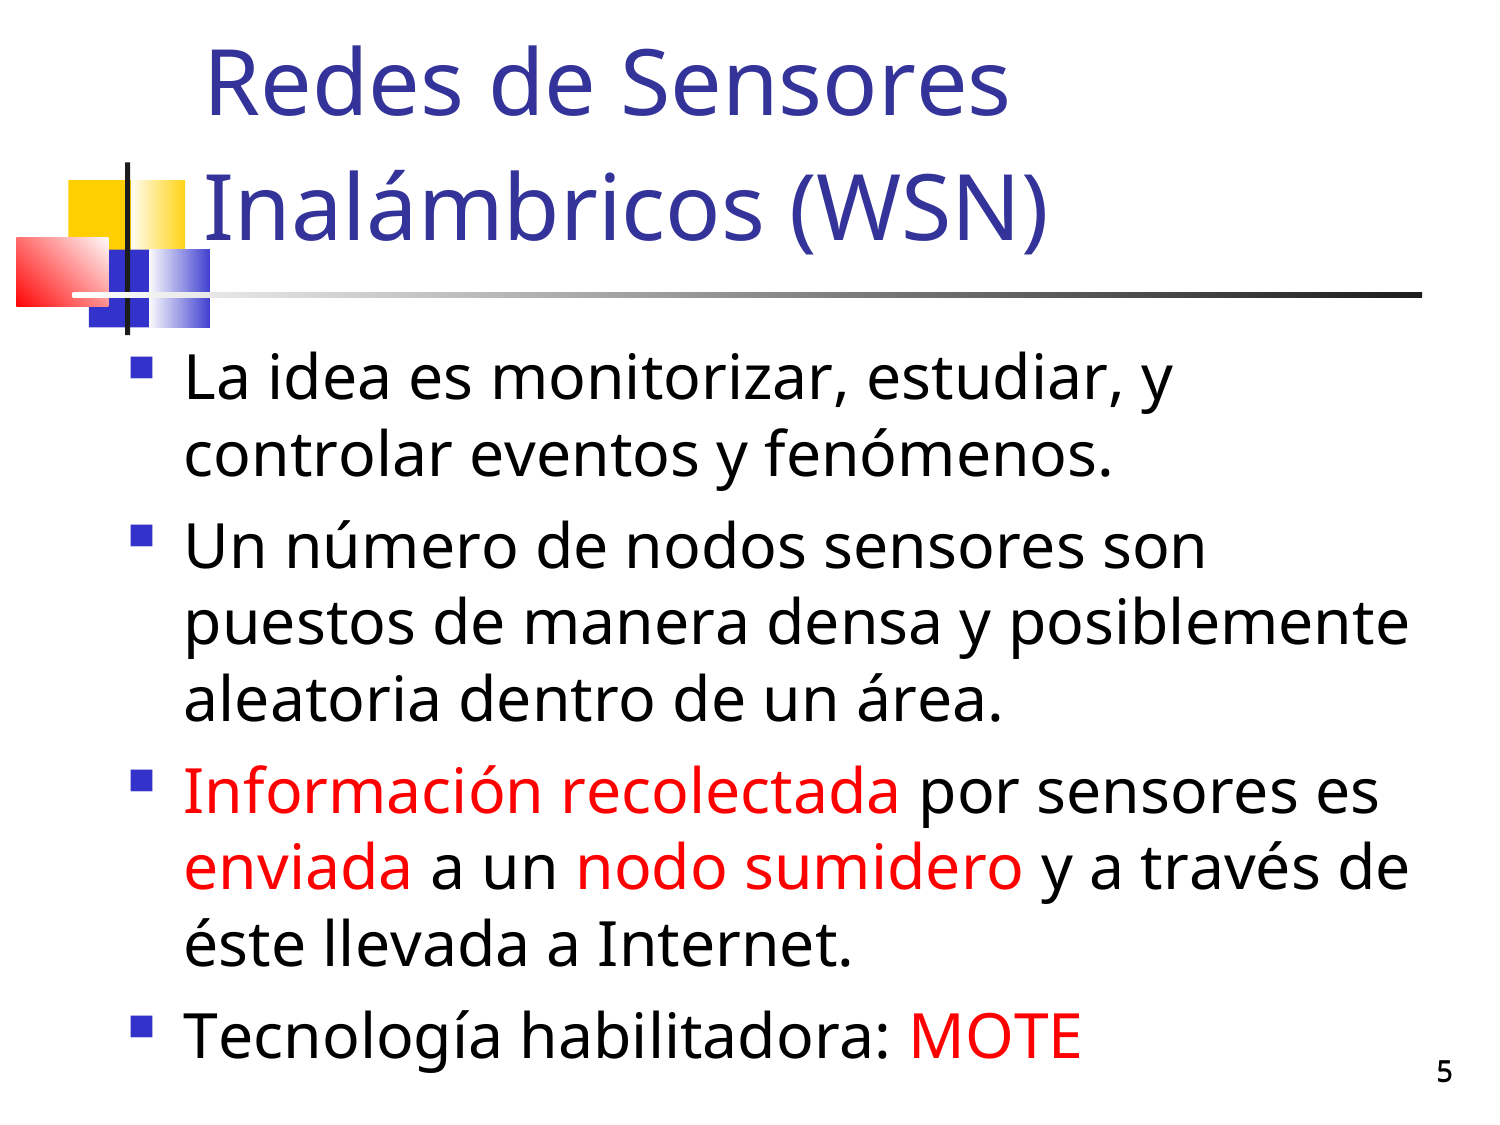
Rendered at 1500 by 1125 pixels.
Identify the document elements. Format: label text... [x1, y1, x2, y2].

list La idea es monitorizar, estudiar, y controlar eventos y fenómenos. Un número de nodos sensores son puestos de manera densa y posiblemente aleatoria dentro de un área. Información recolectada por sensores es enviada a un nodo sumidero y a través de éste llevada a Internet. Tecnología habilitadora: MOTE [112, 331, 1469, 1057]
title Redes de Sensores Inalámbricos (WSN) [188, 35, 1269, 276]
text_box <number> [1155, 1057, 1468, 1100]
